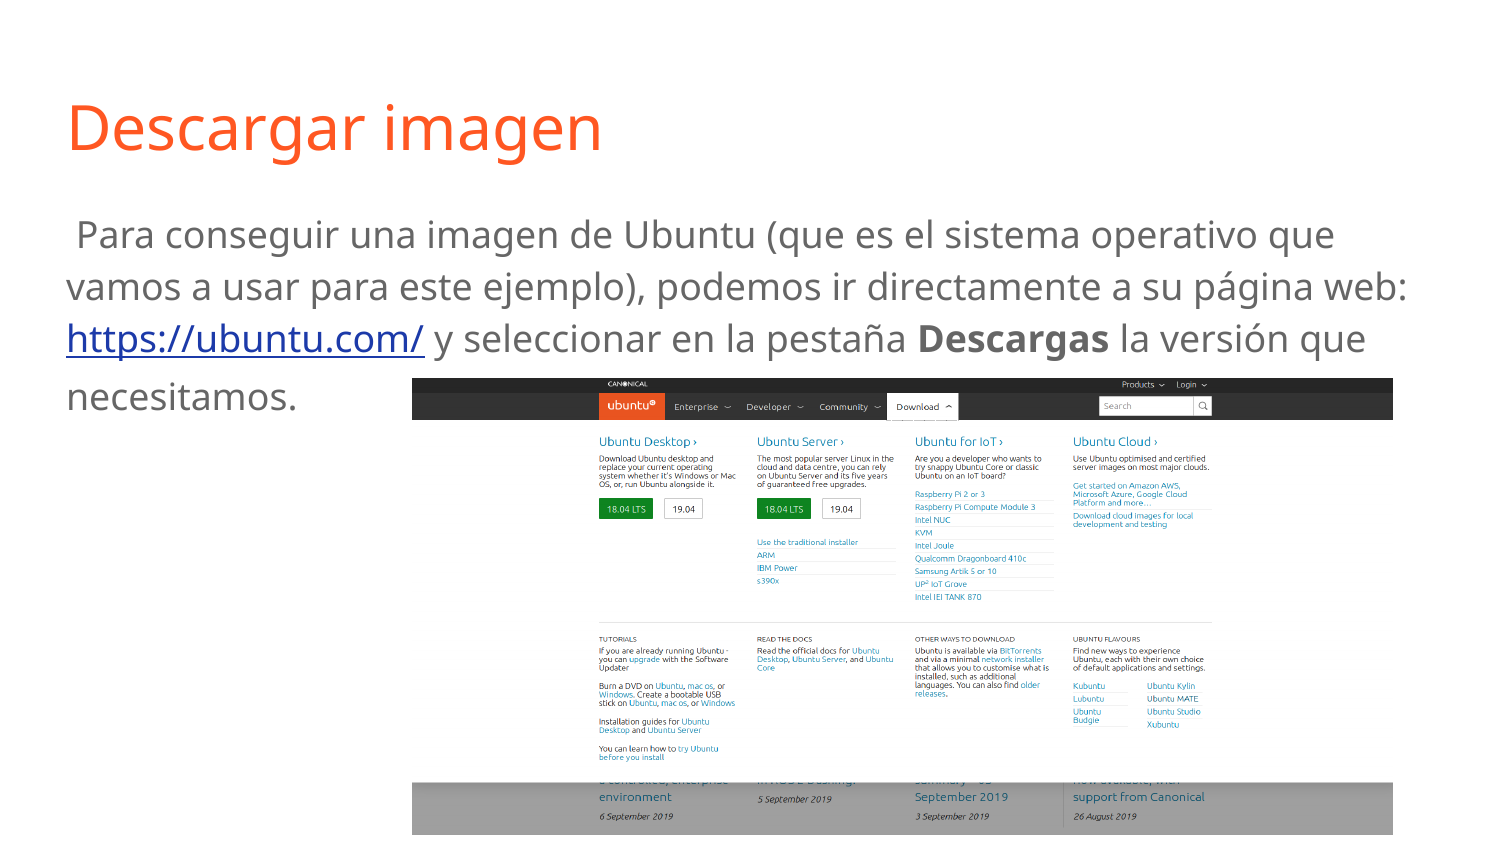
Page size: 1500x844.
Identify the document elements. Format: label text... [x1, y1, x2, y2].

picture [412, 378, 1393, 835]
list Para conseguir una imagen de Ubuntu (que es el sistema operativo que vamos a usar para este ejemplo), podemos ir directamente a su página web: https://ubuntu.com/ y seleccionar en la pestaña Descargas la versión que necesitamos. [51, 189, 1449, 750]
title Descargar imagen [51, 72, 1449, 167]
